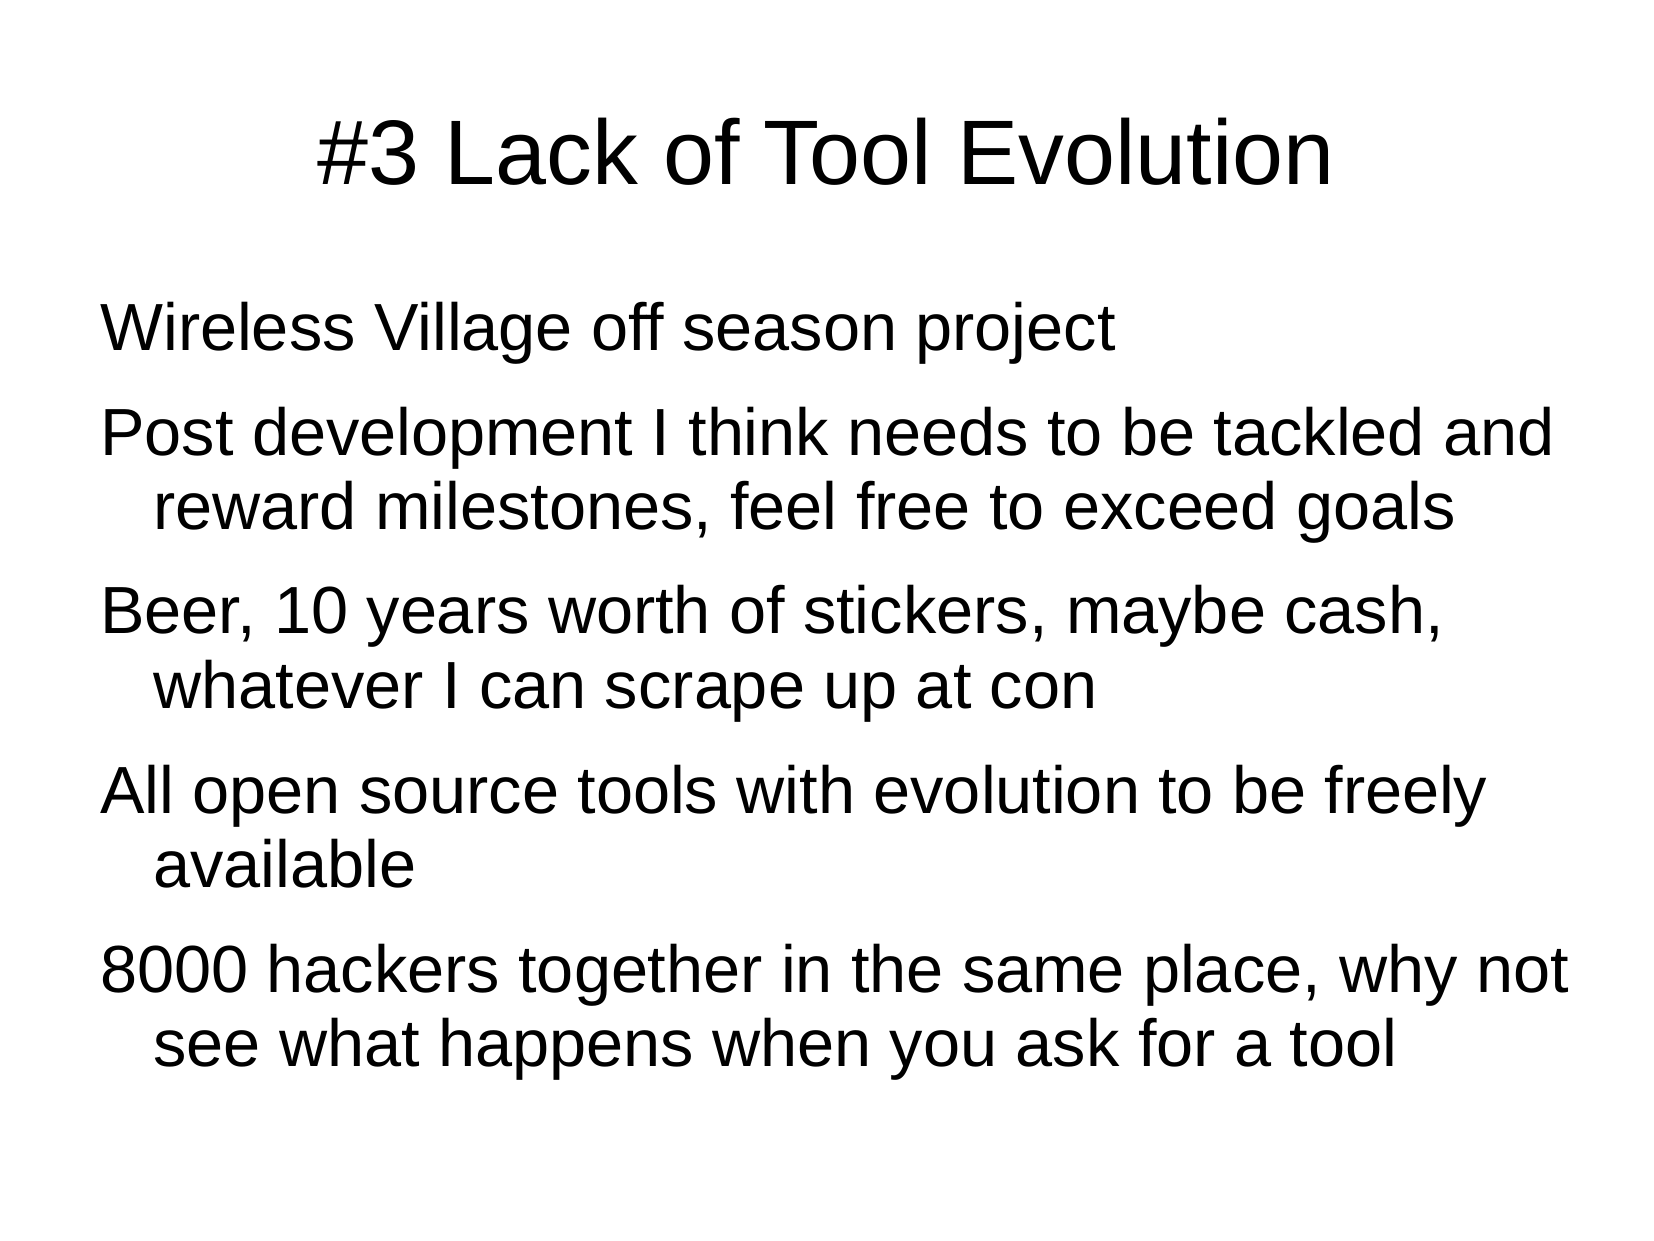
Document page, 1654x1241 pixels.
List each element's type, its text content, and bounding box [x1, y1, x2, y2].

title #3 Lack of Tool Evolution [82, 56, 1571, 250]
list Wireless Village off season project Post development I think needs to be tackled and reward milestones, feel free to exceed goals Beer, 10 years worth of stickers, maybe cash, whatever I can scrape up at con All open source tools with evolution to be freely available 8000 hackers together in the same place, why not see what happens when you ask for a tool [82, 290, 1571, 1157]
